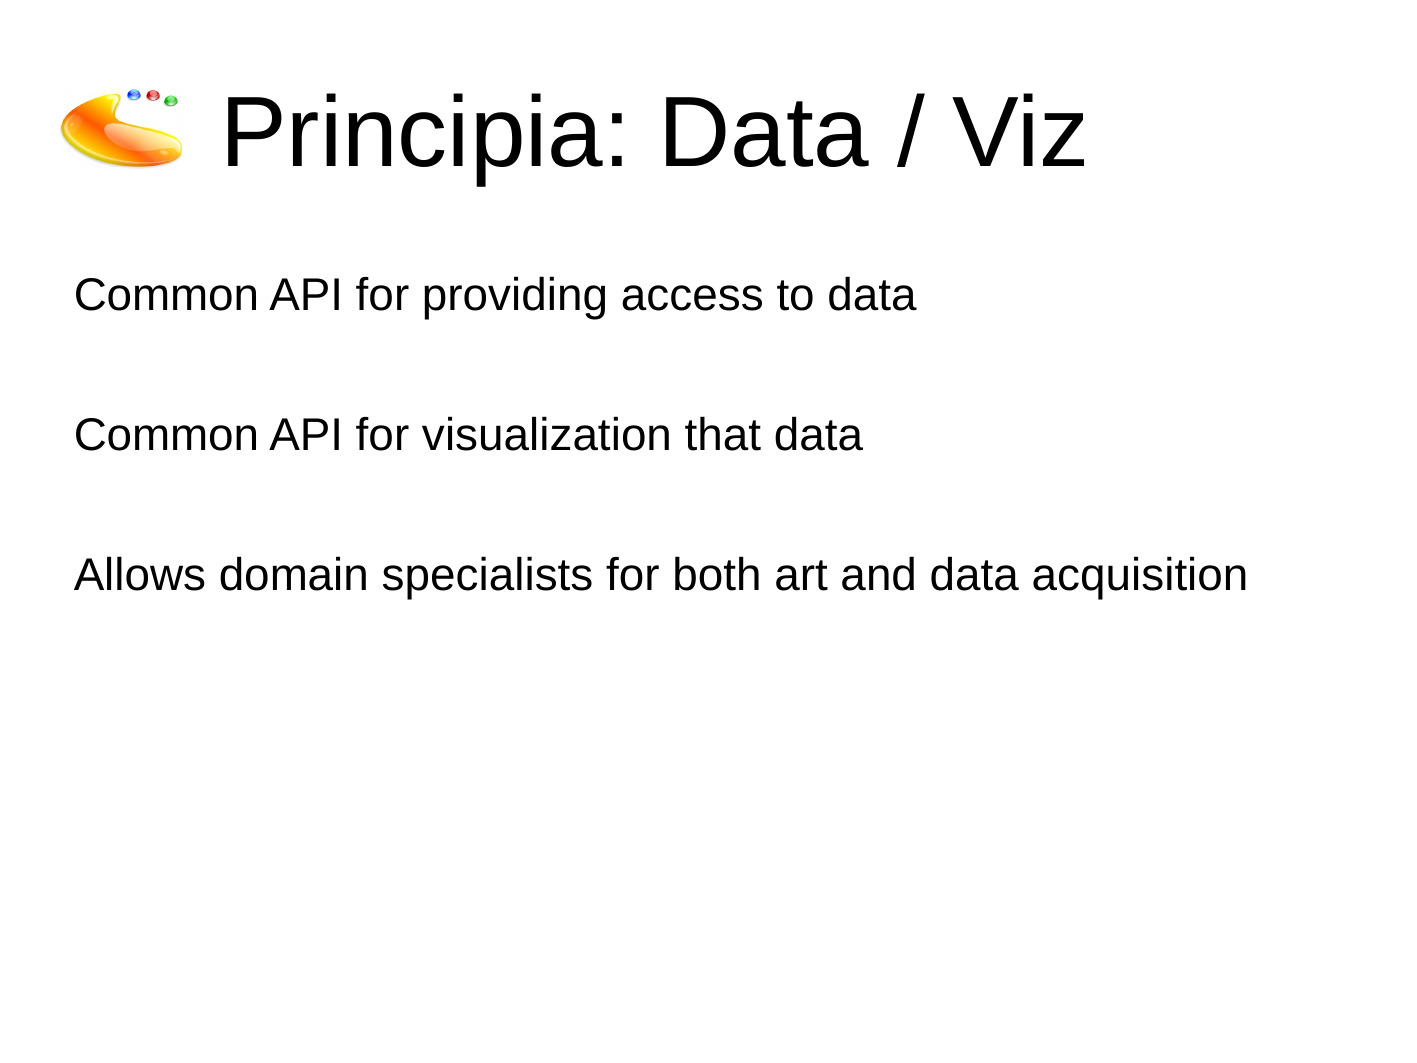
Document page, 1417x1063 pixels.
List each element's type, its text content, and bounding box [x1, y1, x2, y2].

text_box Common API for providing access to data Common API for visualization that data Allows domain specialists for both art and data acquisition [59, 236, 1417, 1034]
picture [60, 89, 183, 170]
text_box Principia: Data / Viz [205, 68, 1358, 188]
